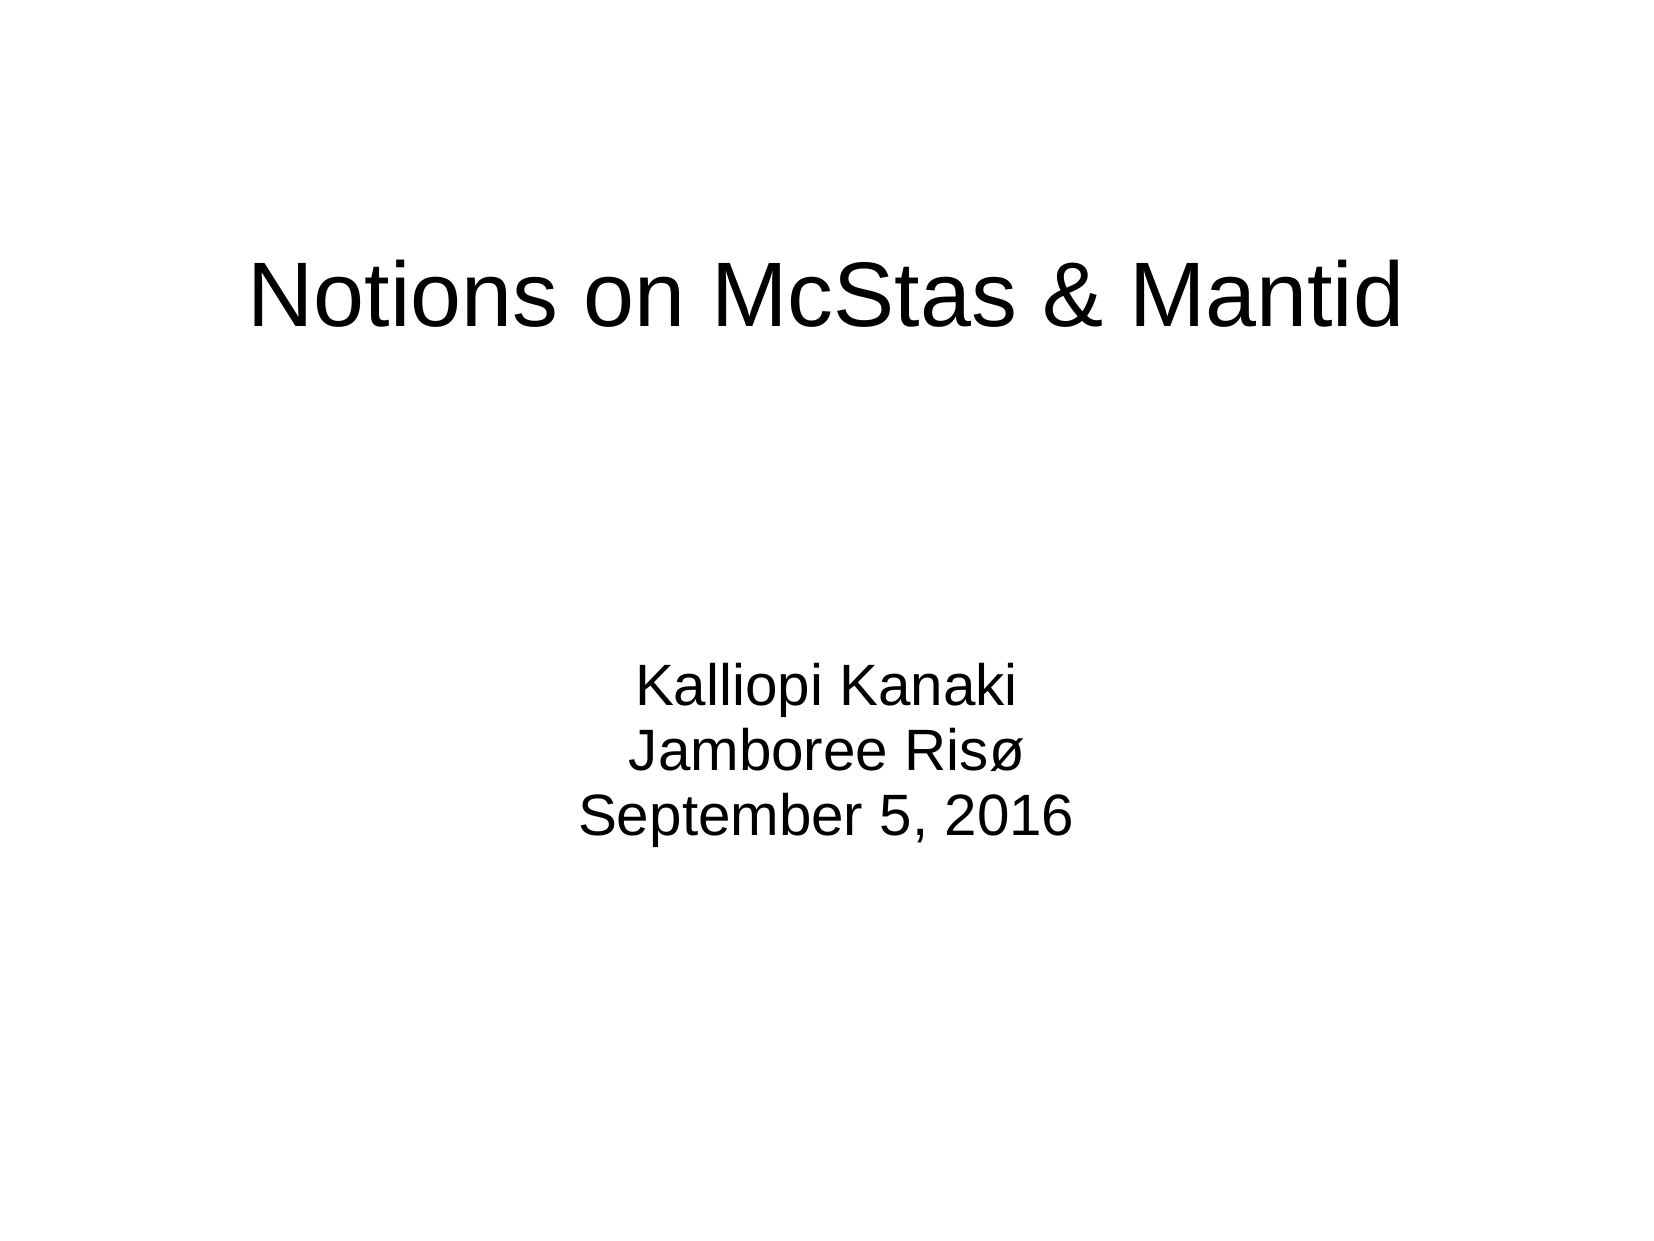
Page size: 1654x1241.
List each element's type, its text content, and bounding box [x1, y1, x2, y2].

subtitle Kalliopi Kanaki Jamboree Risø September 5, 2016 [82, 390, 1571, 1110]
title Notions on McStas & Mantid [82, 191, 1571, 390]
